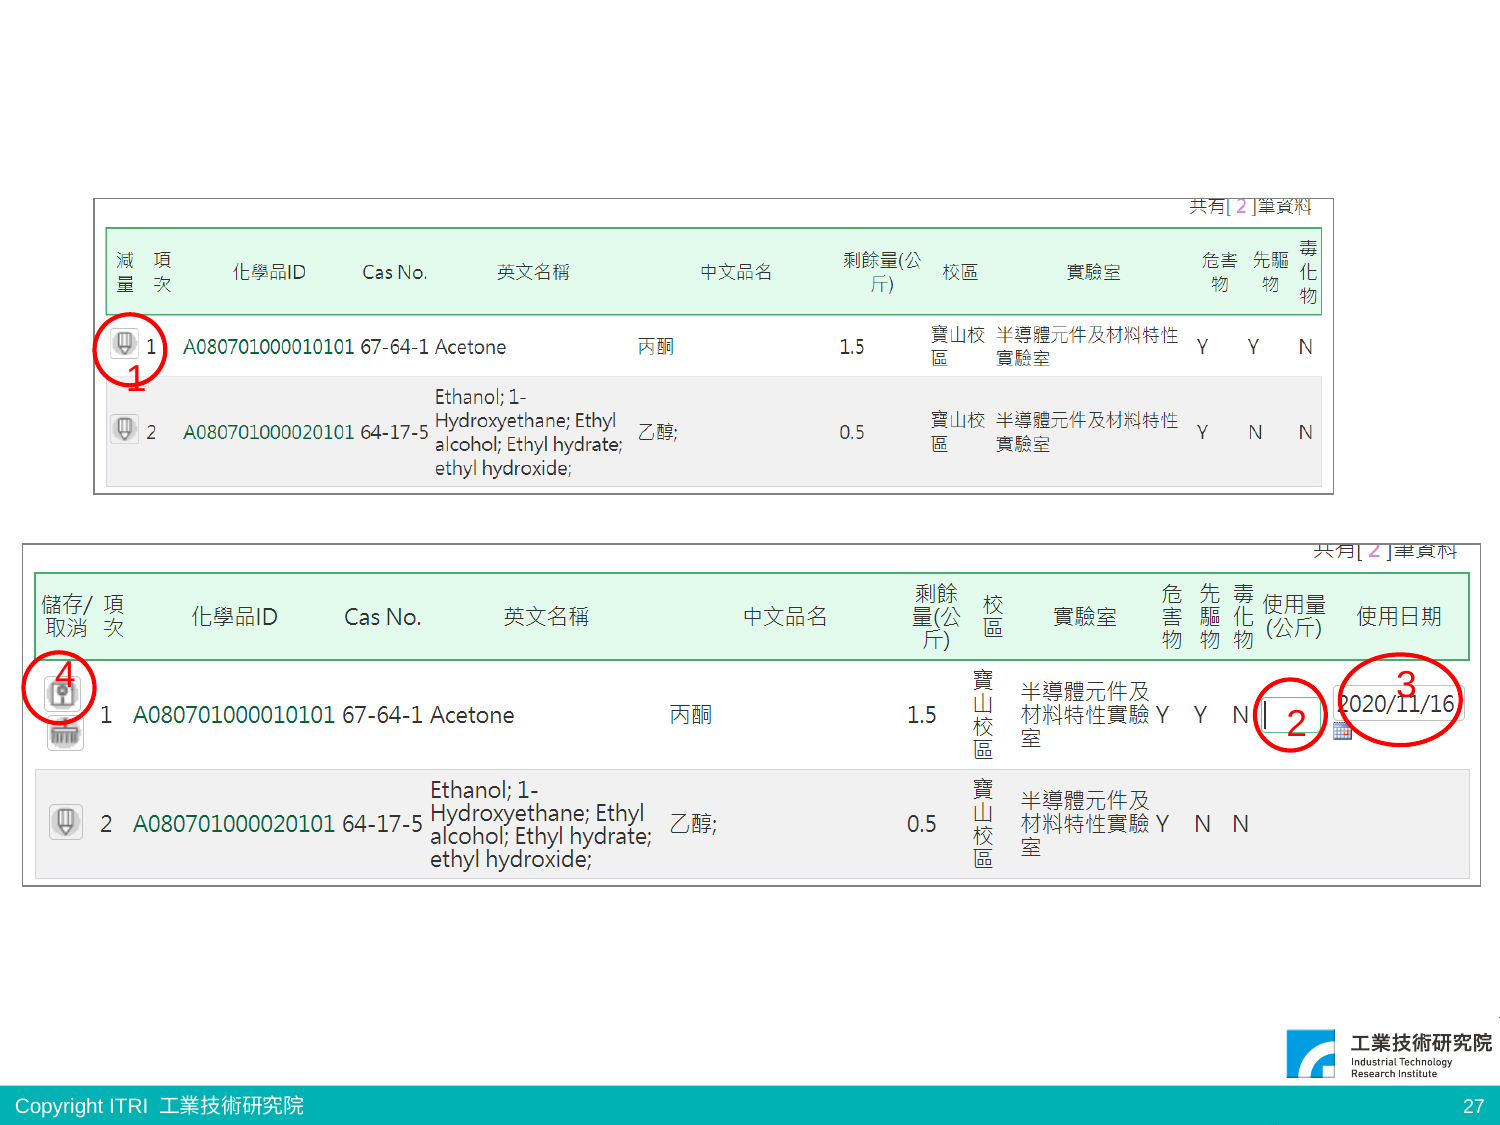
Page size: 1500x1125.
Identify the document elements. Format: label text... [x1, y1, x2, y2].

text_box 1 [111, 346, 162, 407]
picture [97, 317, 163, 376]
text_box 4 [40, 642, 91, 703]
picture [26, 662, 88, 721]
text_box 3 [1381, 652, 1432, 713]
picture [94, 199, 1333, 493]
picture [23, 544, 1480, 886]
text_box <編號> [1406, 1085, 1500, 1125]
text_box 2 [1271, 690, 1322, 752]
